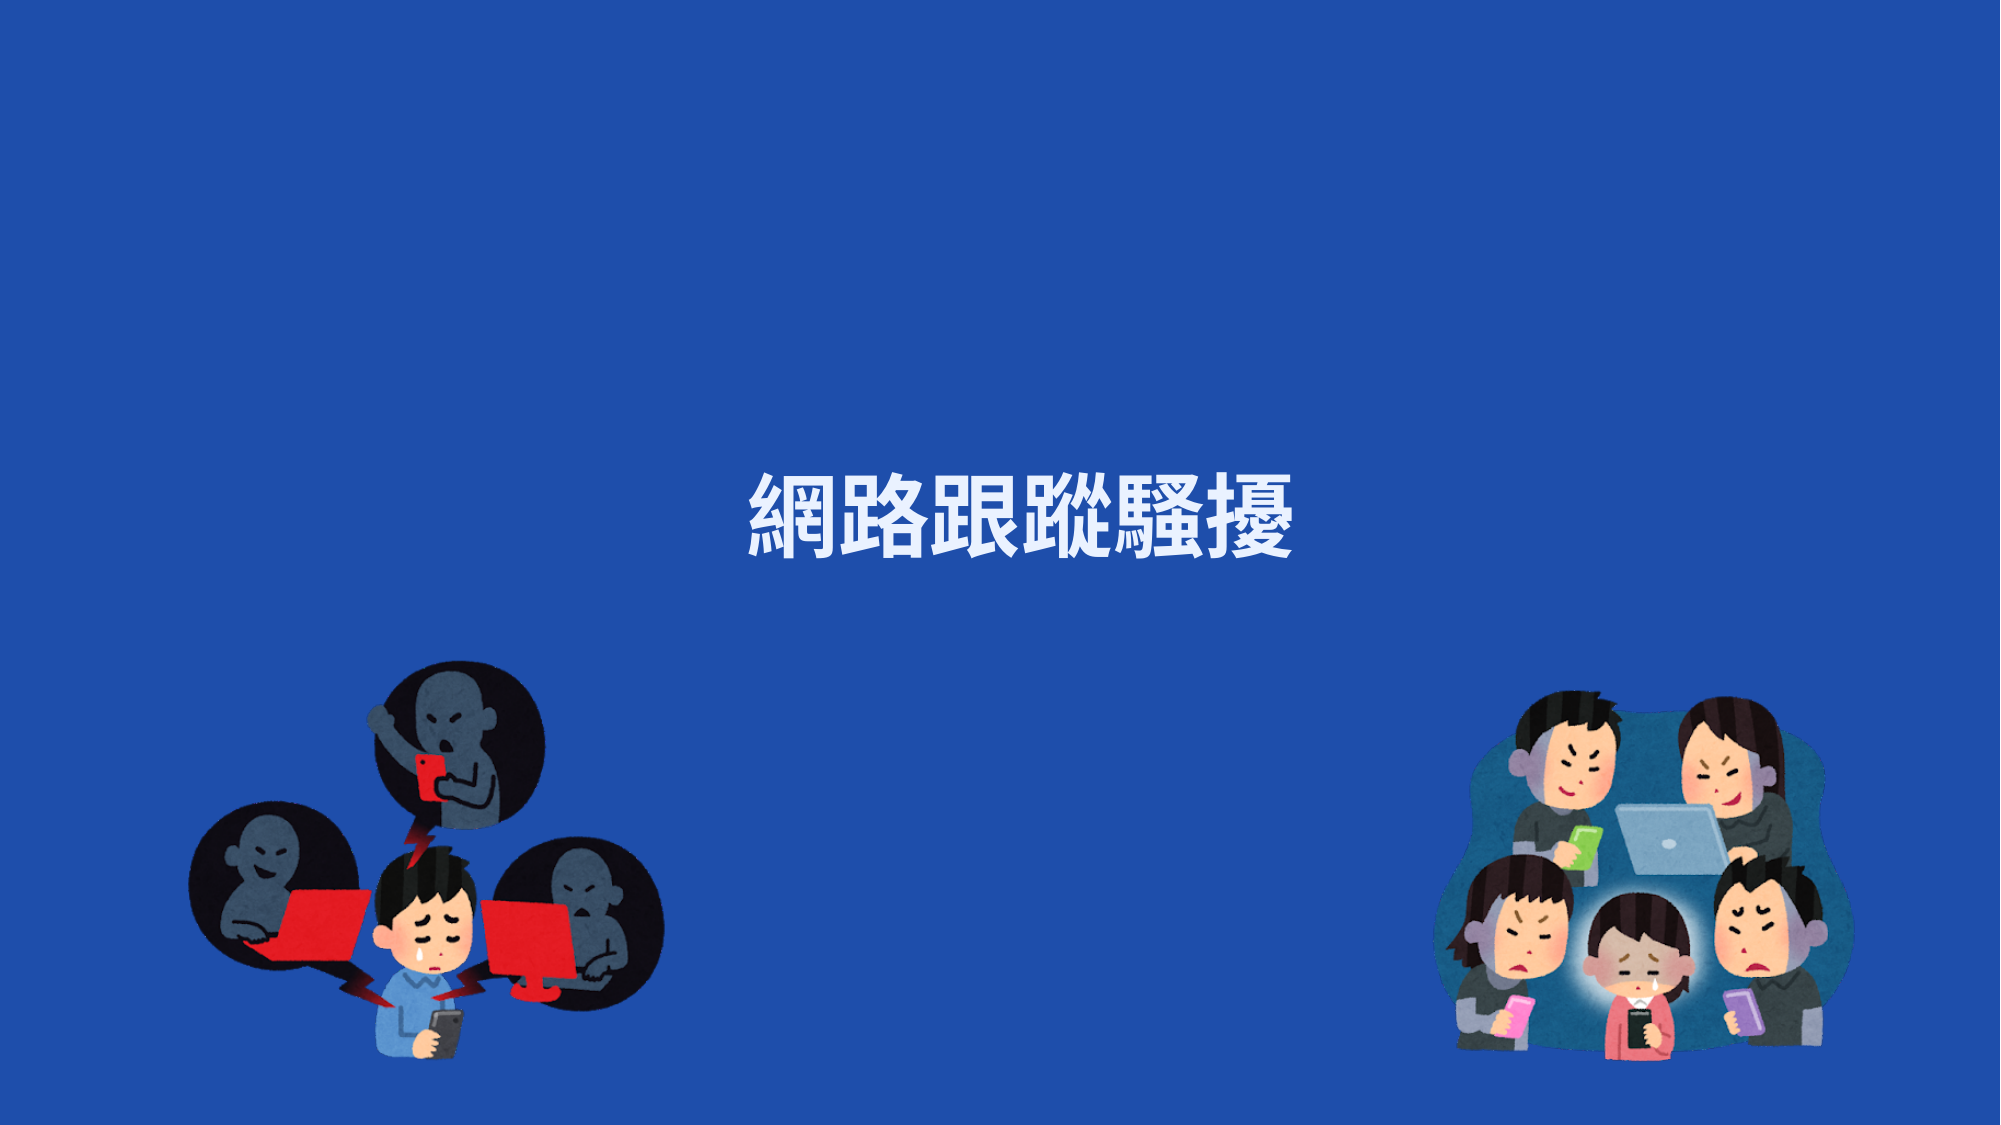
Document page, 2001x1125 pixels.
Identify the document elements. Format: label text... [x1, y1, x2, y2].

title 網路跟蹤騷擾 [159, 412, 1885, 630]
picture [1425, 671, 1863, 1079]
picture [175, 629, 668, 1092]
